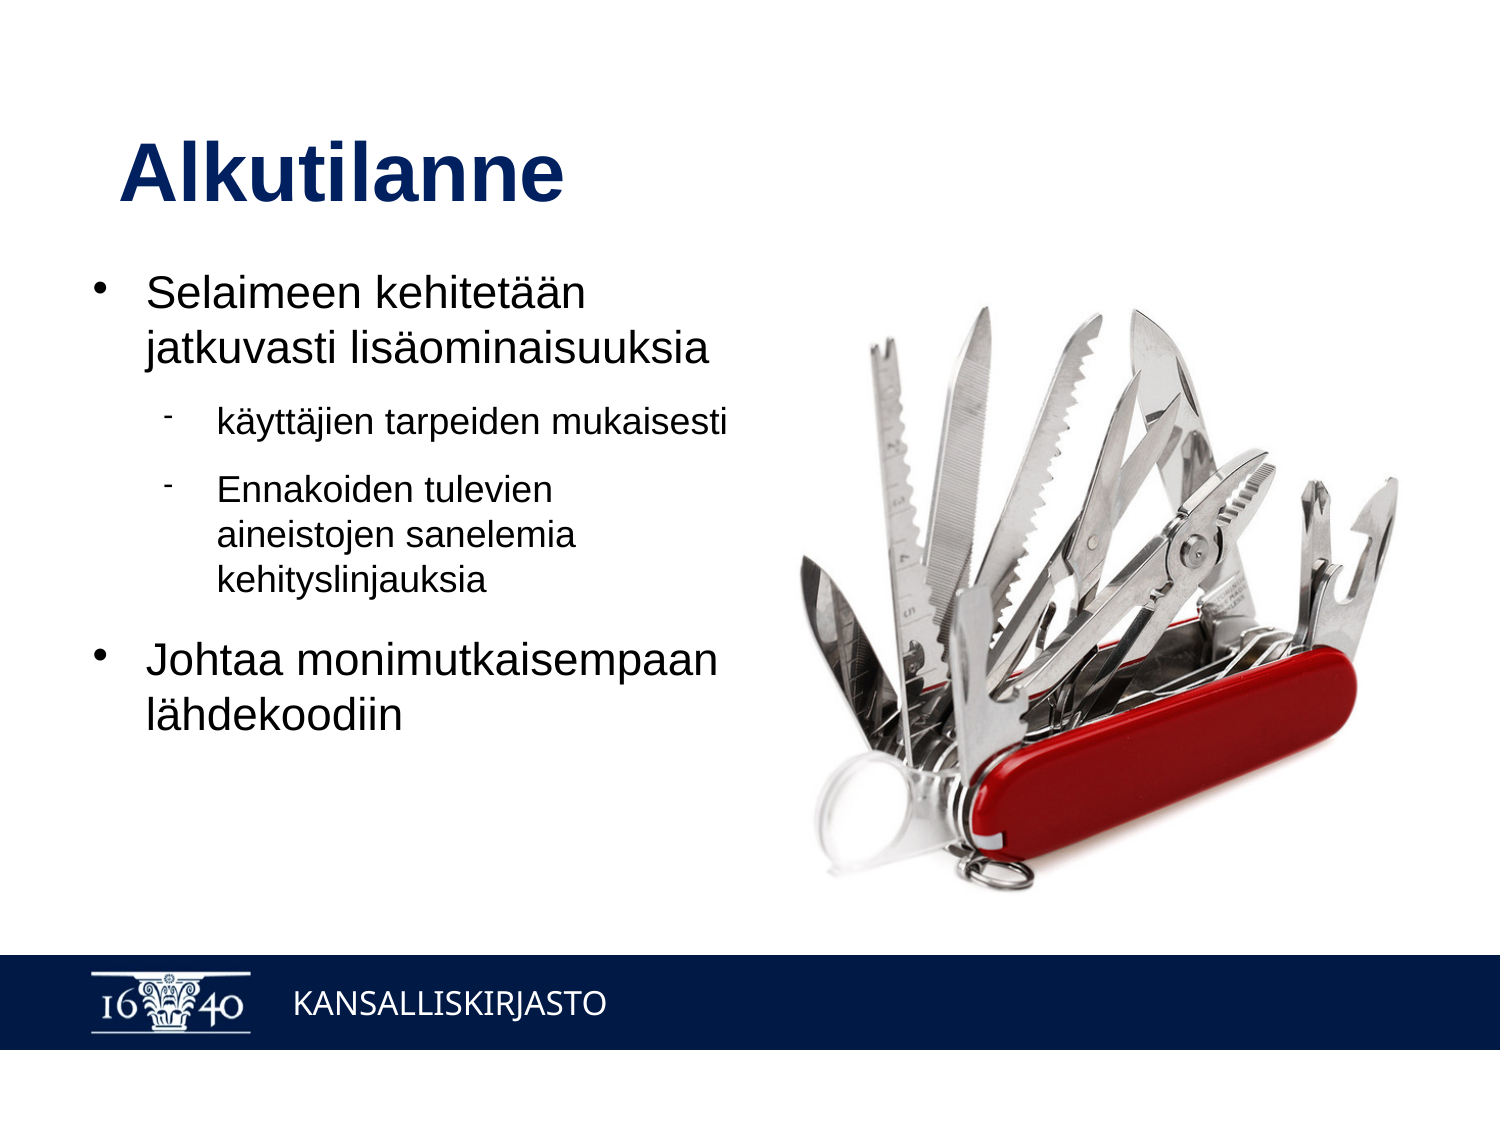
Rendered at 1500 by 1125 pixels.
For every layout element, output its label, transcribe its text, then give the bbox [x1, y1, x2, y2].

text_box Alkutilanne [118, 47, 1393, 289]
picture [769, 263, 1423, 916]
picture [0, 955, 1500, 1050]
text_box Selaimeen kehitetään jatkuvasti lisäominaisuuksia käyttäjien tarpeiden mukaisesti Ennakoiden tulevien aineistojen sanelemia kehityslinjauksia Johtaa monimutkaisempaan lähdekoodiin [75, 263, 734, 916]
